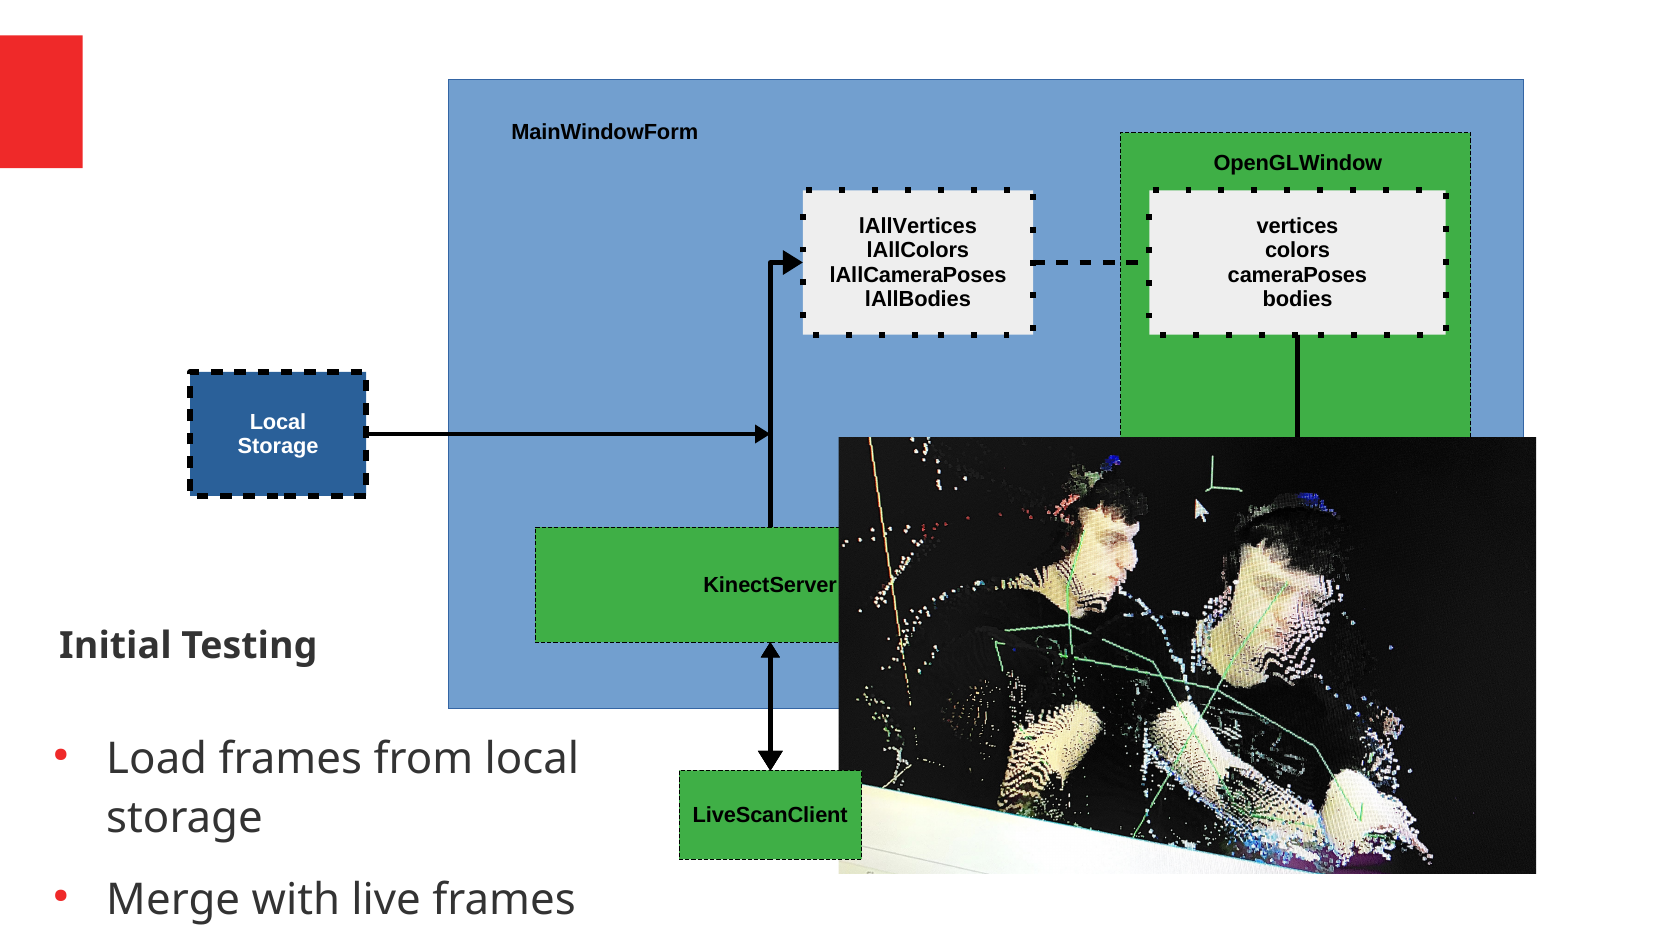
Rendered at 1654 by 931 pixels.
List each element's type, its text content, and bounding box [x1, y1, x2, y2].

picture [838, 437, 1537, 874]
text_box Local Storage [190, 371, 367, 496]
text_box vertices colors cameraPoses bodies [1149, 190, 1446, 335]
text_box [448, 436, 769, 709]
text_box OpenGLWindow [1197, 150, 1399, 176]
list Load frames from local storage Merge with live frames [35, 726, 626, 931]
text_box [448, 79, 1524, 527]
text_box [772, 643, 838, 709]
text_box KinectServer [535, 527, 838, 643]
text_box LiveScanClient [679, 770, 862, 860]
text_box lAllVertices lAllColors lAllCameraPoses lAllBodies [802, 190, 1034, 335]
text_box MainWindowForm [472, 119, 737, 169]
title Initial Testing [59, 566, 497, 723]
